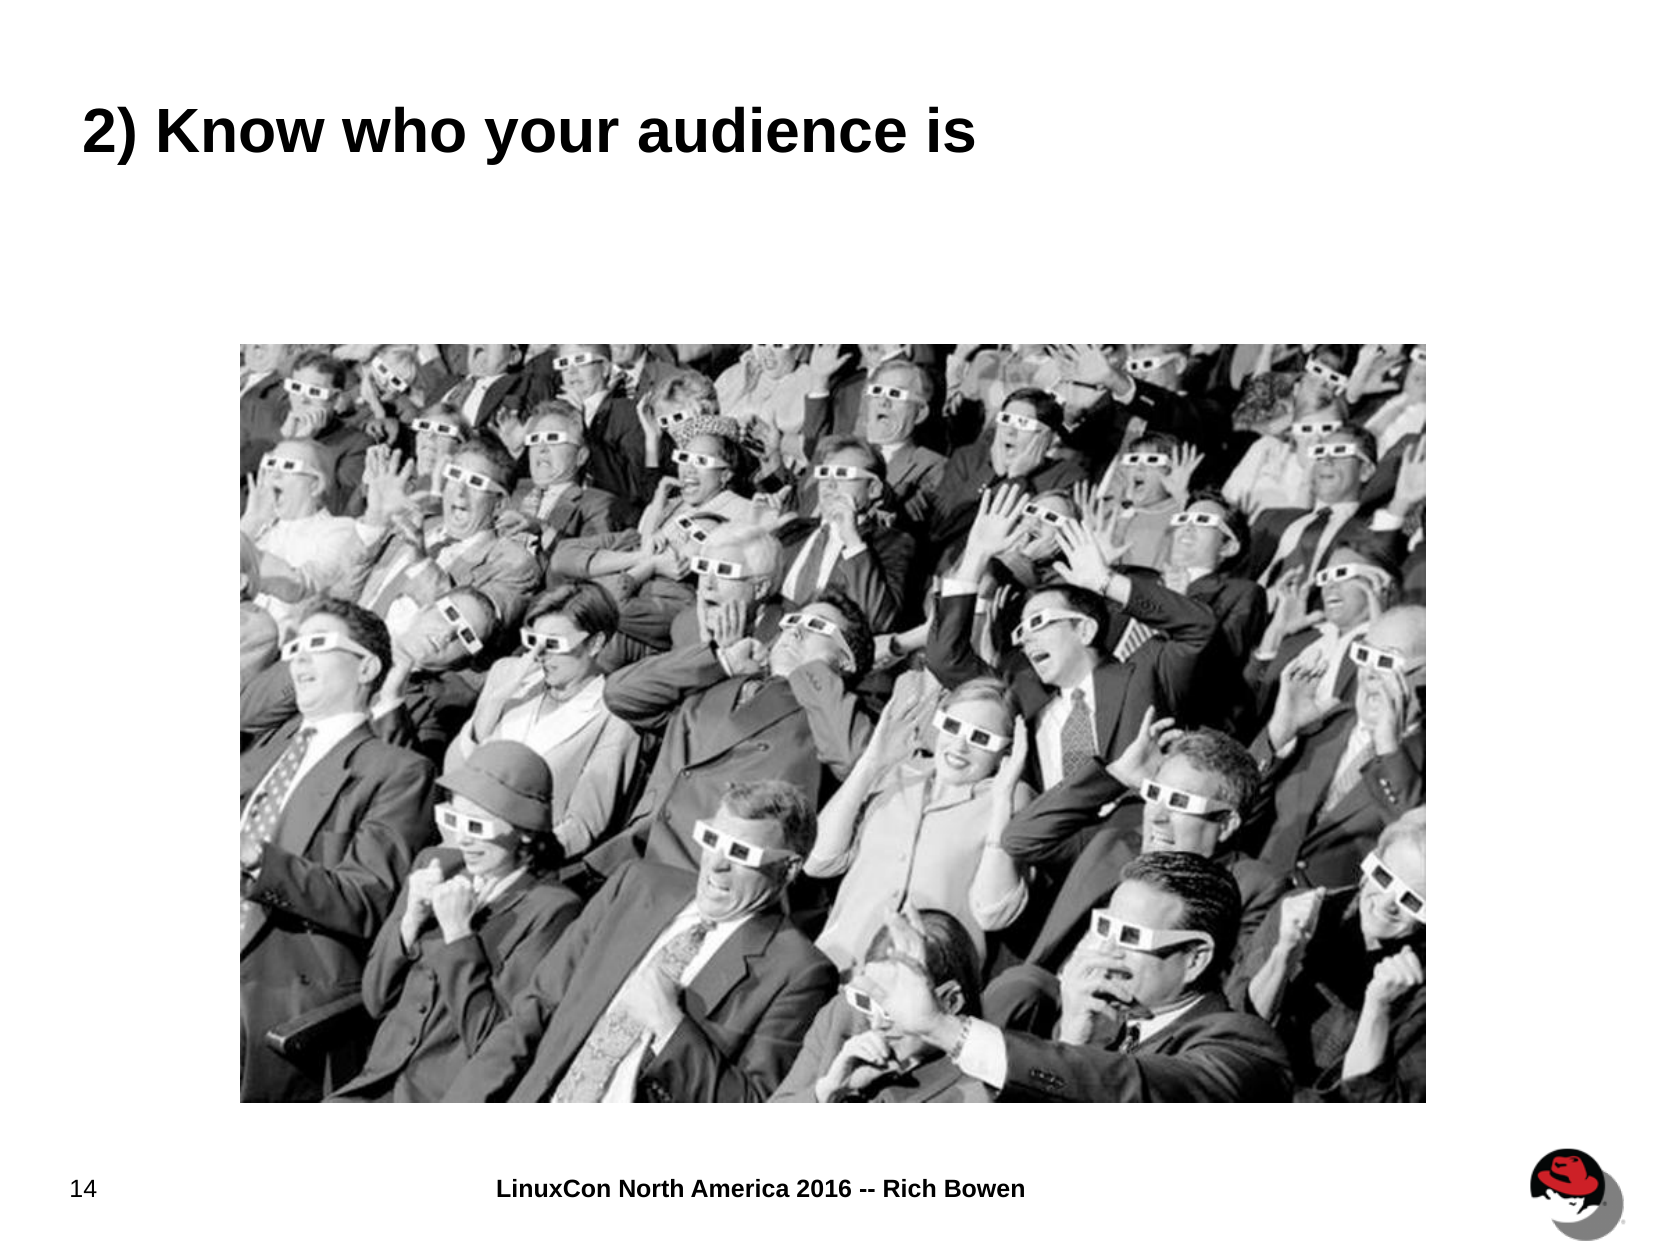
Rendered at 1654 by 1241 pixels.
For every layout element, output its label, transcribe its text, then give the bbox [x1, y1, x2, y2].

picture [240, 344, 1426, 1103]
title 2) Know who your audience is [82, 37, 1571, 226]
picture [1529, 1146, 1613, 1224]
